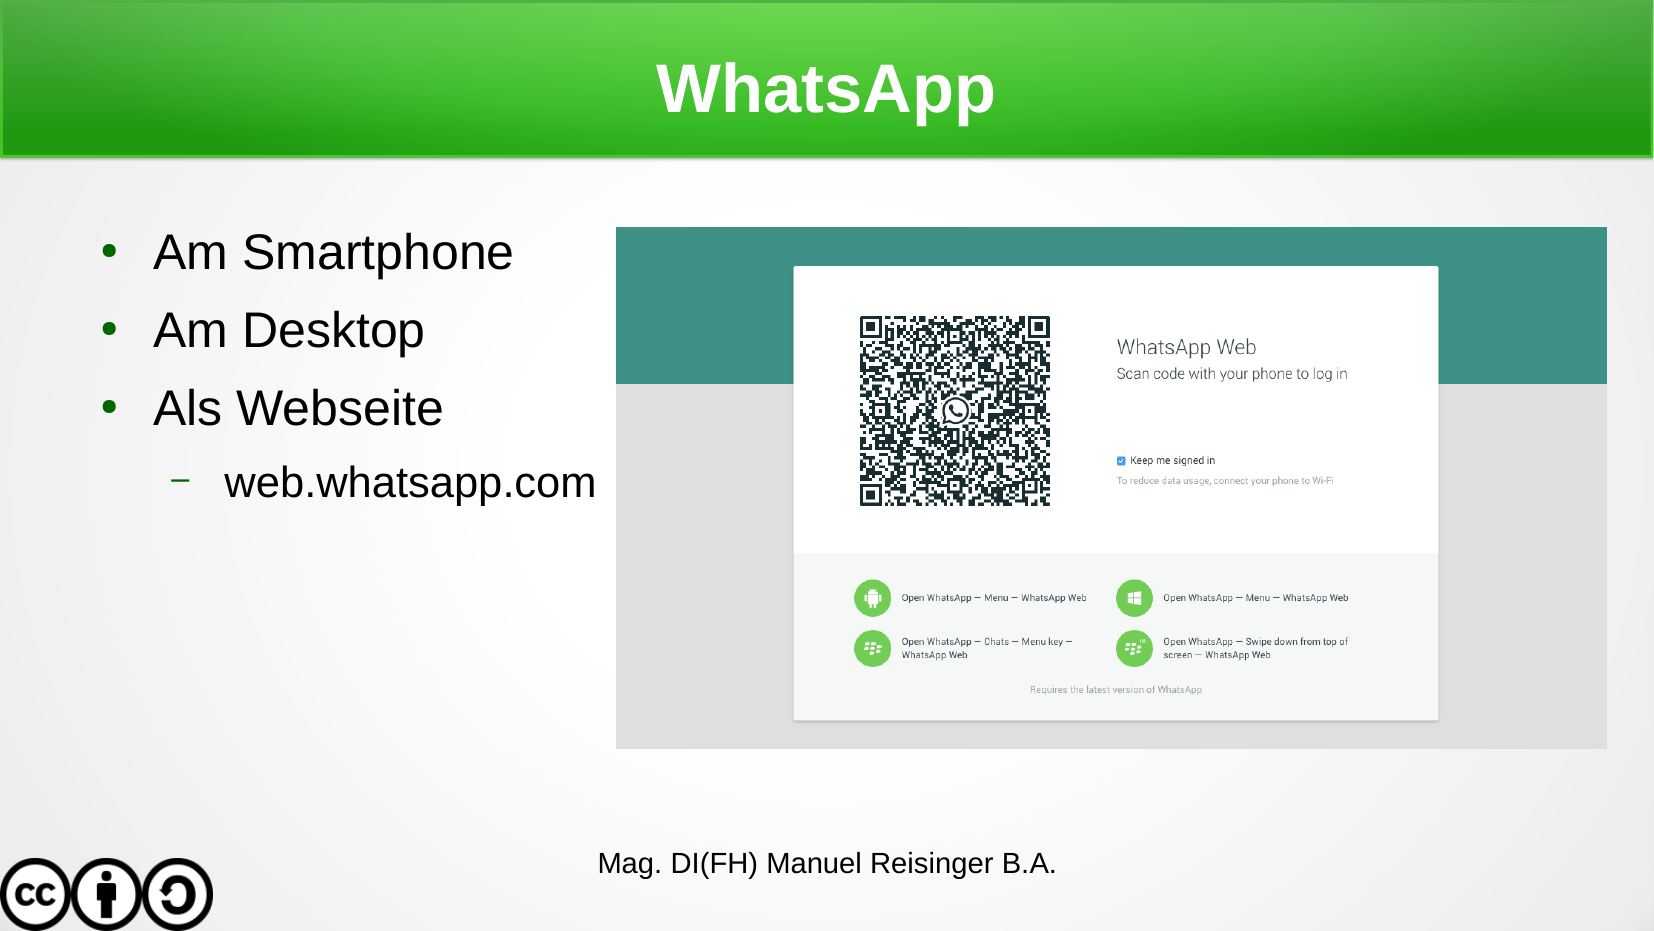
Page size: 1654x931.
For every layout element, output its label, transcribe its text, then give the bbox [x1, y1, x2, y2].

picture [616, 227, 1607, 749]
list Am Smartphone Am Desktop Als Webseite web.whatsapp.com [82, 224, 1571, 764]
title WhatsApp [82, 35, 1571, 142]
picture [0, 858, 213, 931]
